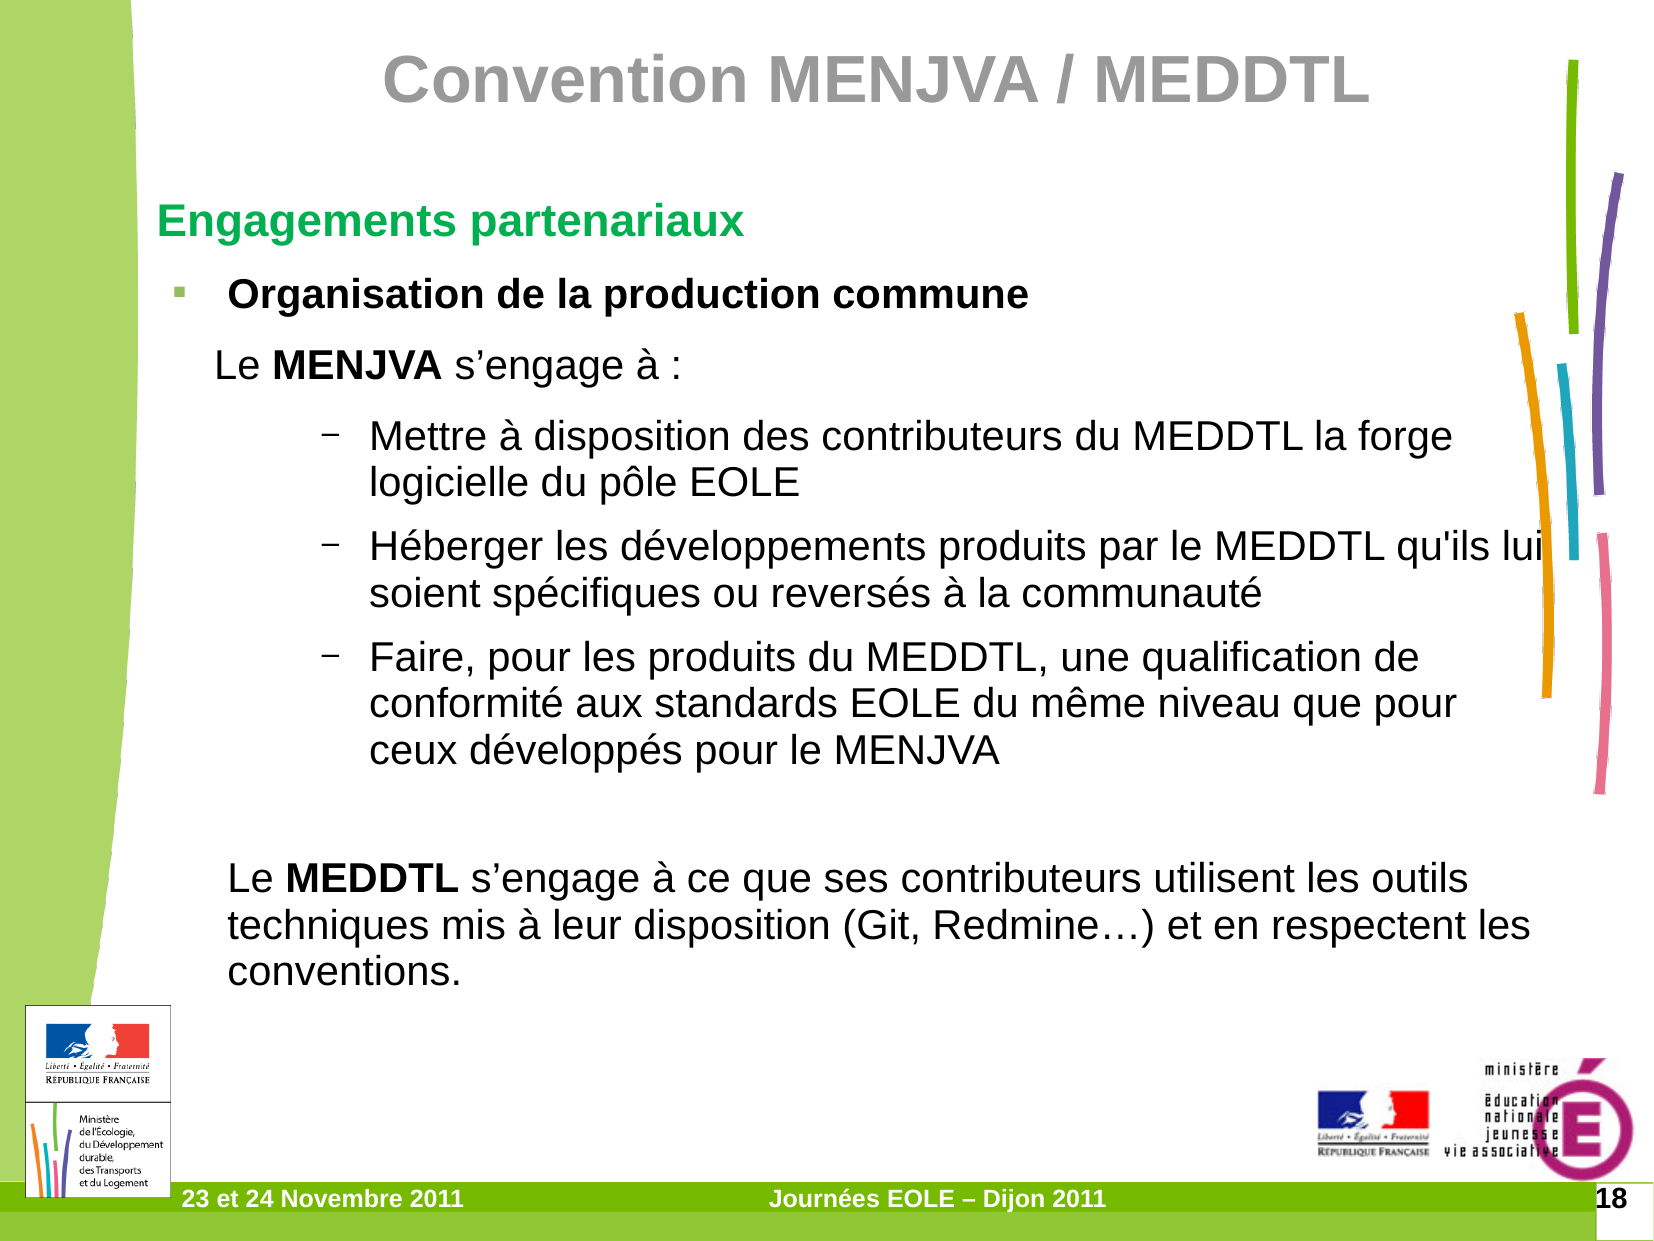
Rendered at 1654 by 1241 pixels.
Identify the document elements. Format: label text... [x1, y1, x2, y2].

title Convention MENJVA / MEDDTL [133, 0, 1622, 159]
list Engagements partenariaux Organisation de la production commune Le MENJVA s’engage à : Mettre à disposition des contributeurs du MEDDTL la forge logicielle du pôle EOLE Héberger les développements produits par le MEDDTL qu'ils lui soient spécifiques ou reversés à la communauté Faire, pour les produits du MEDDTL, une qualification de conformité aux standards EOLE du même niveau que pour ceux développés pour le MENJVA Le MEDDTL s’engage à ce que ses contributeurs utilisent les outils techniques mis à leur disposition (Git, Redmine…) et en respectent les conventions. [156, 194, 1547, 1241]
picture [0, 0, 1654, 1241]
